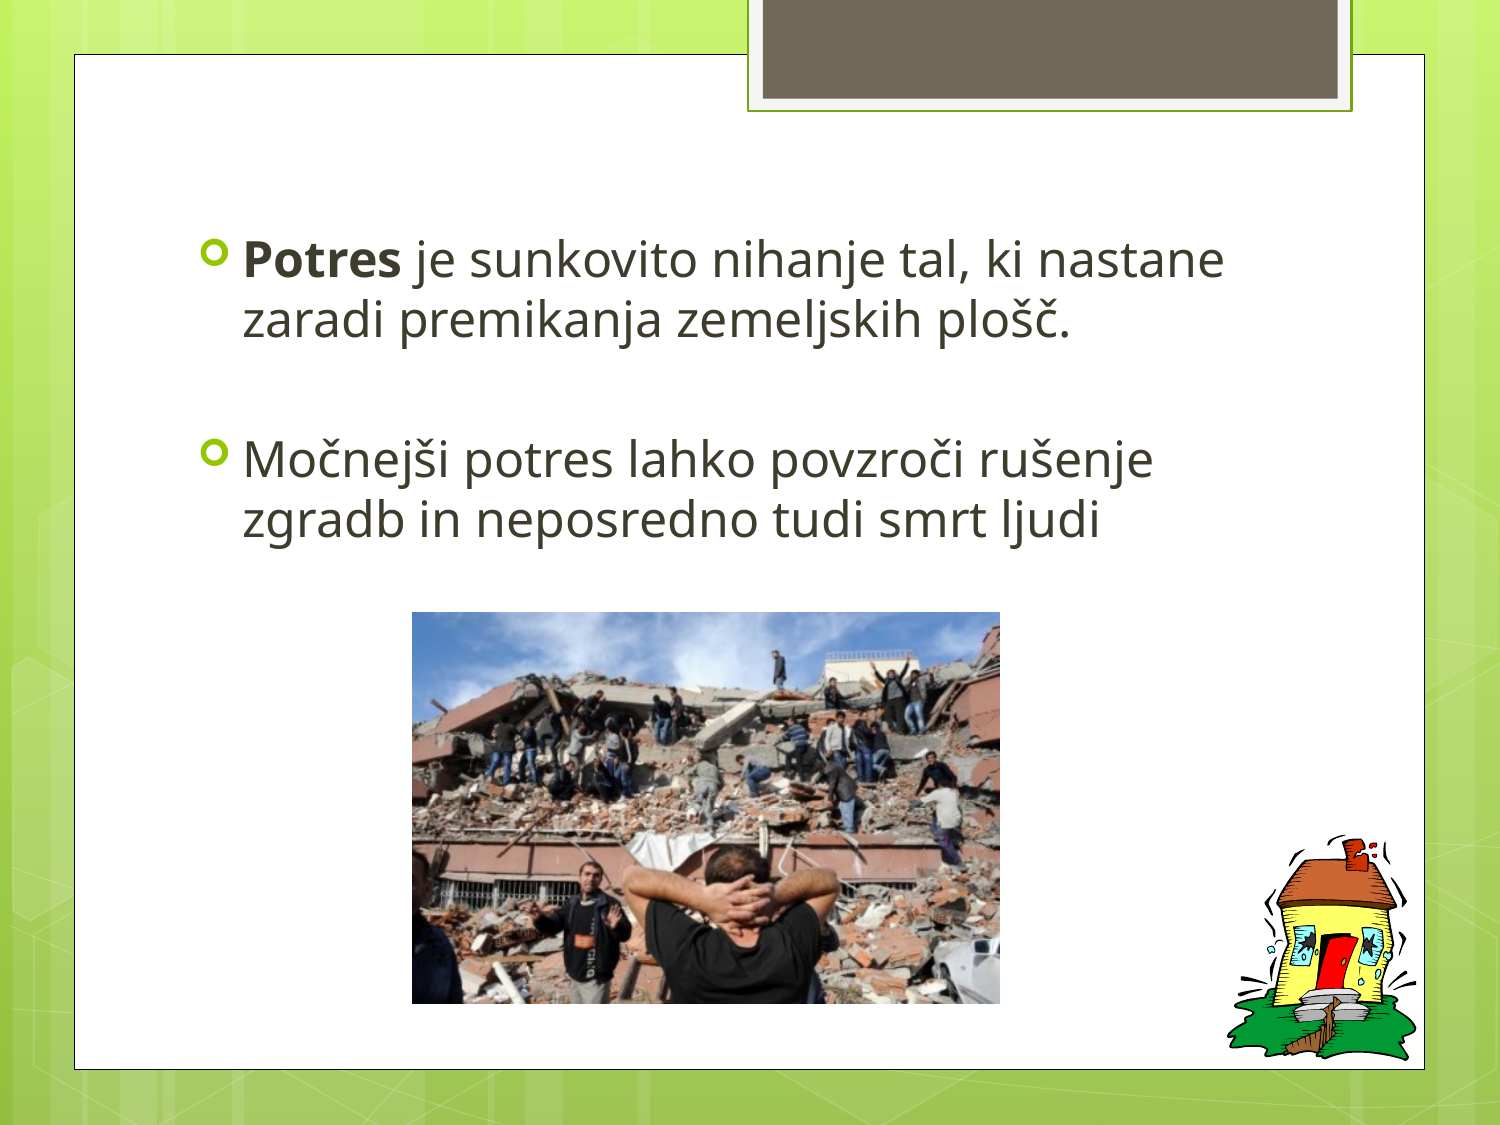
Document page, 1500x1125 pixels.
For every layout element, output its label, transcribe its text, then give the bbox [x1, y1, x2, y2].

list Potres je sunkovito nihanje tal, ki nastane zaradi premikanja zemeljskih plošč. Močnejši potres lahko povzroči rušenje zgradb in neposredno tudi smrt ljudi [171, 149, 1338, 957]
picture [412, 612, 1000, 1004]
picture [1224, 833, 1417, 1061]
